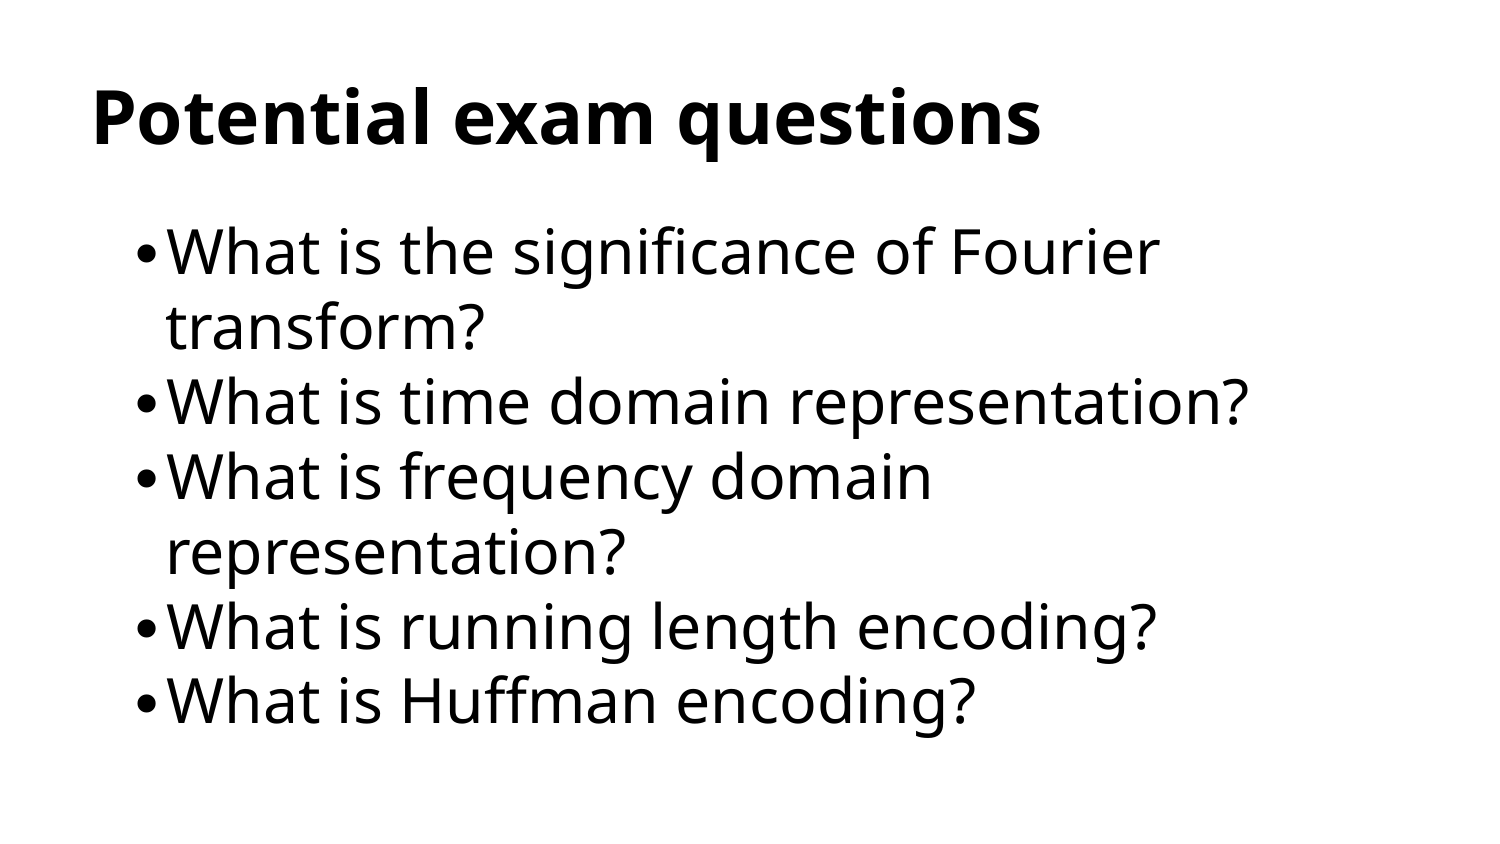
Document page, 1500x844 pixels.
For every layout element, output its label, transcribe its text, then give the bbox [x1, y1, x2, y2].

title Potential exam questions [75, 33, 1425, 175]
list What is the significance of Fourier transform? What is time domain representation? What is frequency domain representation? What is running length encoding? What is Huffman encoding? [75, 196, 1425, 808]
